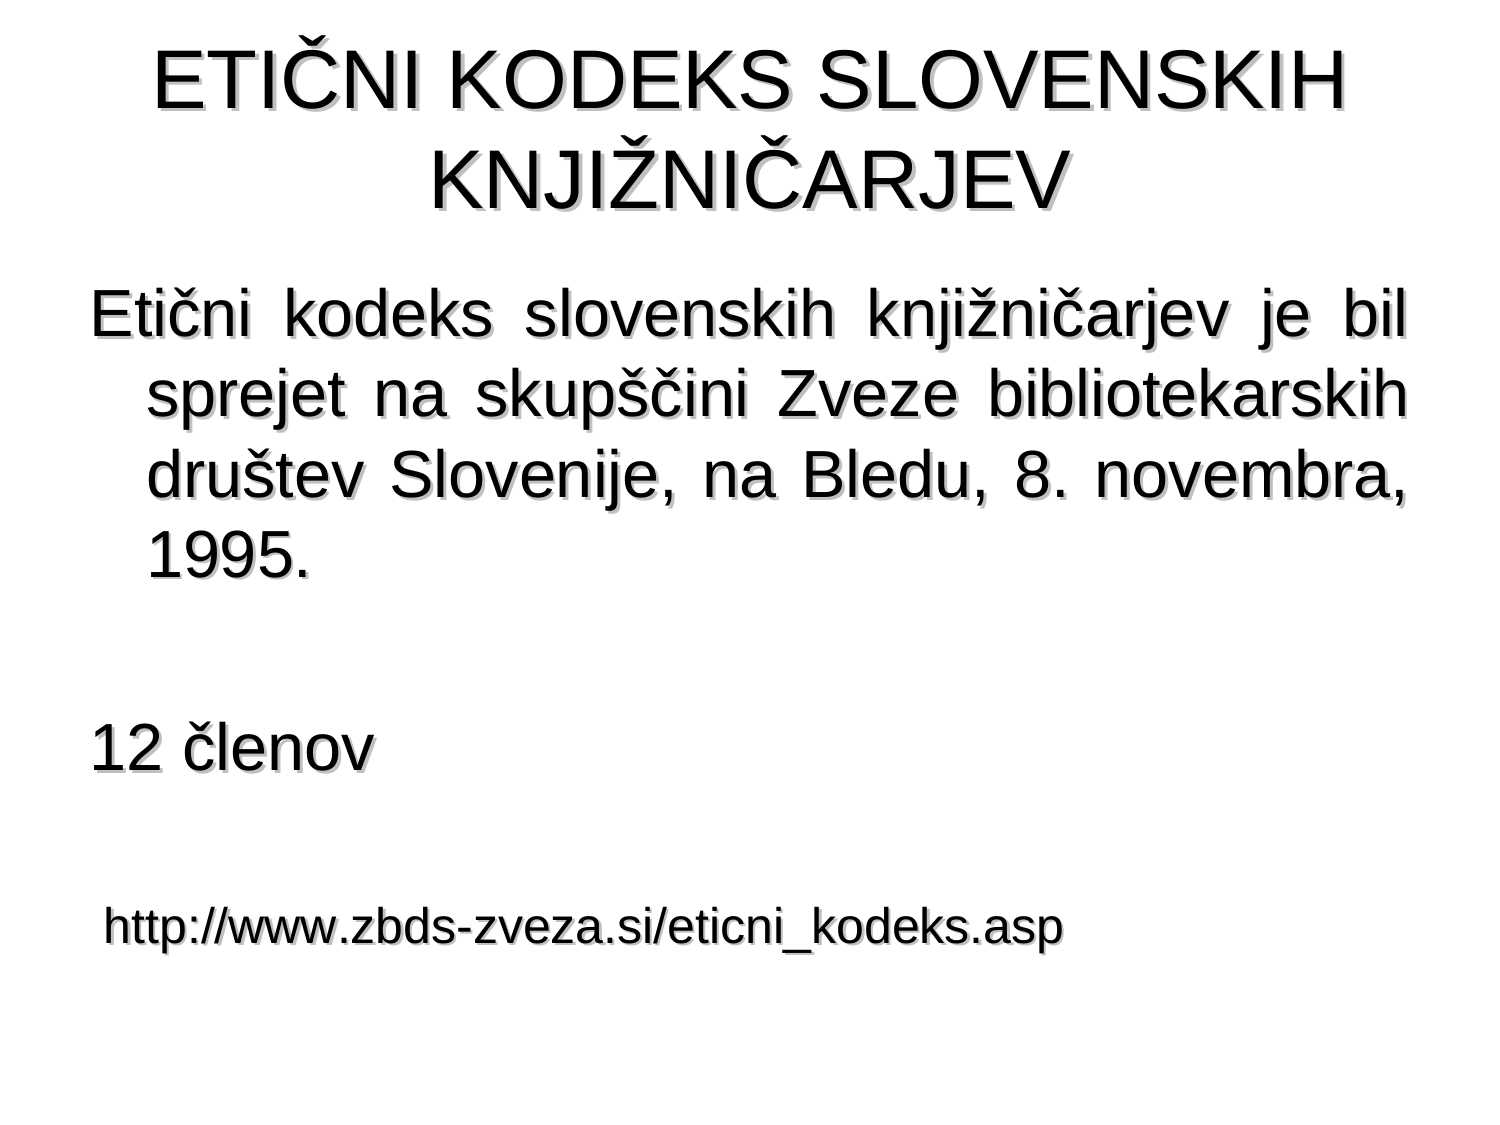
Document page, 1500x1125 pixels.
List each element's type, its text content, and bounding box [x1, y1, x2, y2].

list Etični kodeks slovenskih knjižničarjev je bil sprejet na skupščini Zveze bibliotekarskih društev Slovenije, na Bledu, 8. novembra, 1995. 12 členov http://www.zbds-zveza.si/eticni_kodeks.asp [75, 262, 1426, 1006]
title ETIČNI KODEKS SLOVENSKIH KNJIŽNIČARJEV [75, 0, 1426, 233]
